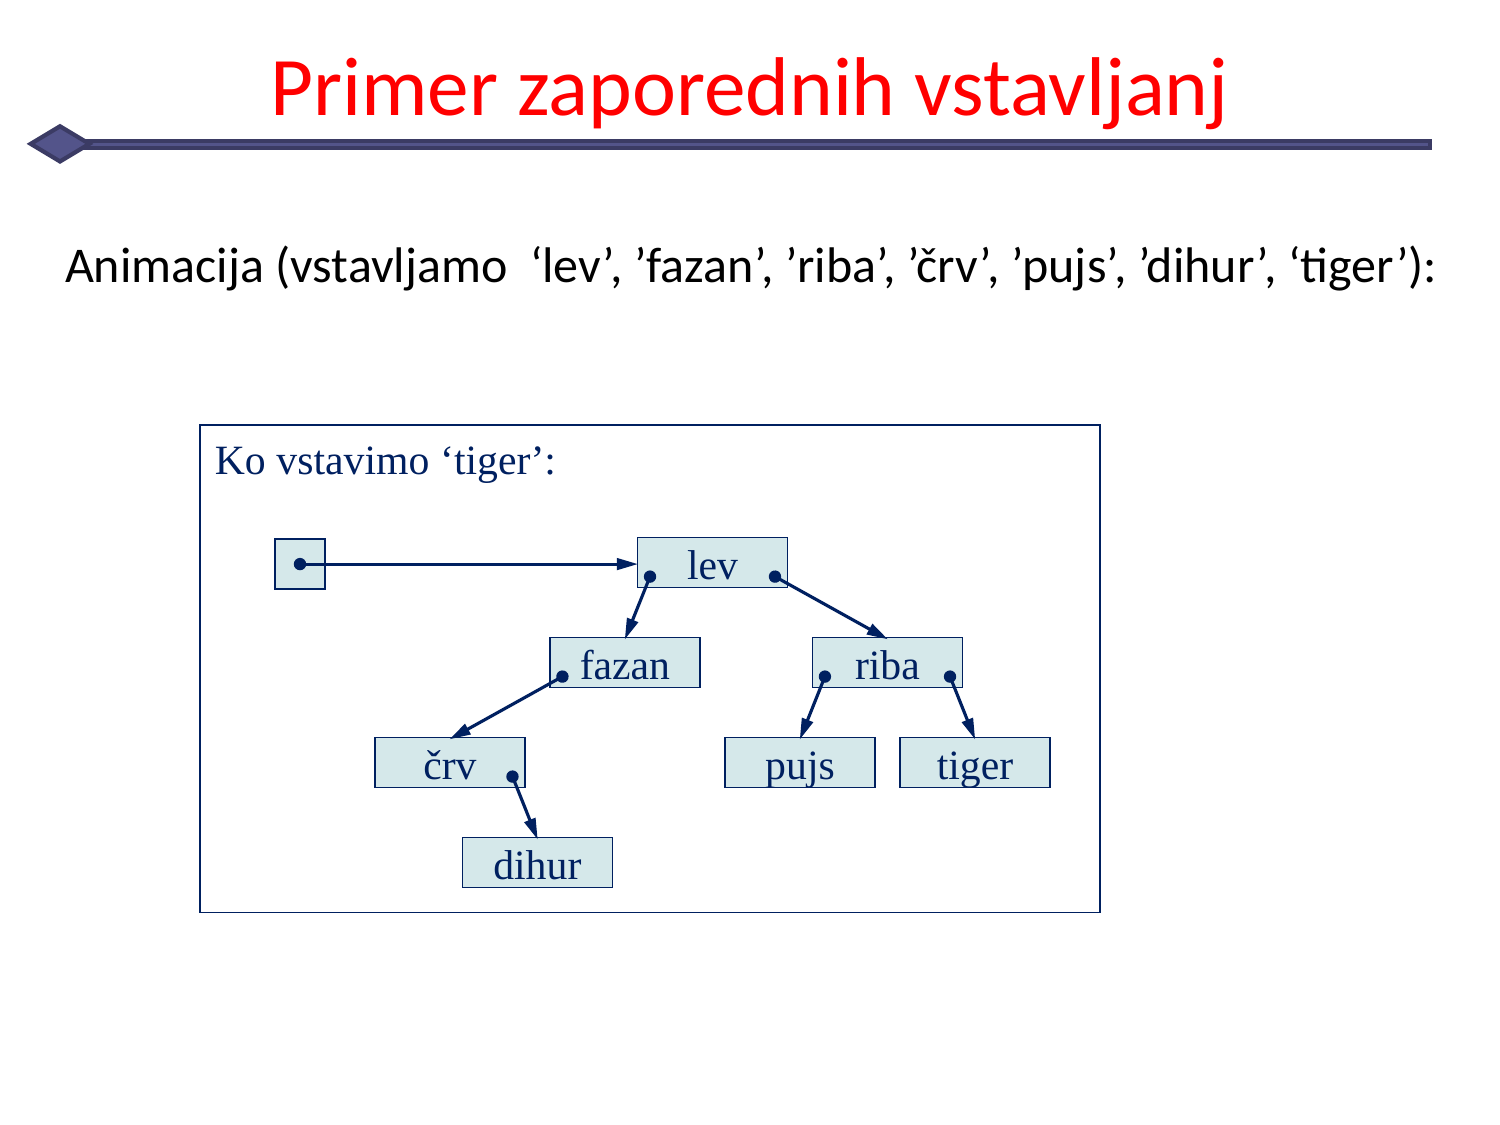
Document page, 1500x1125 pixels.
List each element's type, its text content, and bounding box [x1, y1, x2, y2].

text_box Ko vstavimo ‘tiger’: [199, 425, 675, 491]
text_box tiger [900, 737, 1051, 788]
text_box črv [375, 737, 526, 788]
text_box pujs [725, 737, 876, 788]
text_box dihur [462, 837, 613, 888]
text_box lev [637, 537, 788, 588]
list Animacija (vstavljamo ‘lev’, ’fazan’, ’riba’, ’črv’, ’pujs’, ’dihur’, ‘tiger’): [49, 224, 1500, 361]
text_box fazan [549, 637, 701, 688]
text_box pujs [771, 762, 781, 778]
text_box [200, 424, 1101, 913]
title Primer zaporednih vstavljanj [75, 23, 1426, 141]
text_box riba [812, 637, 963, 688]
